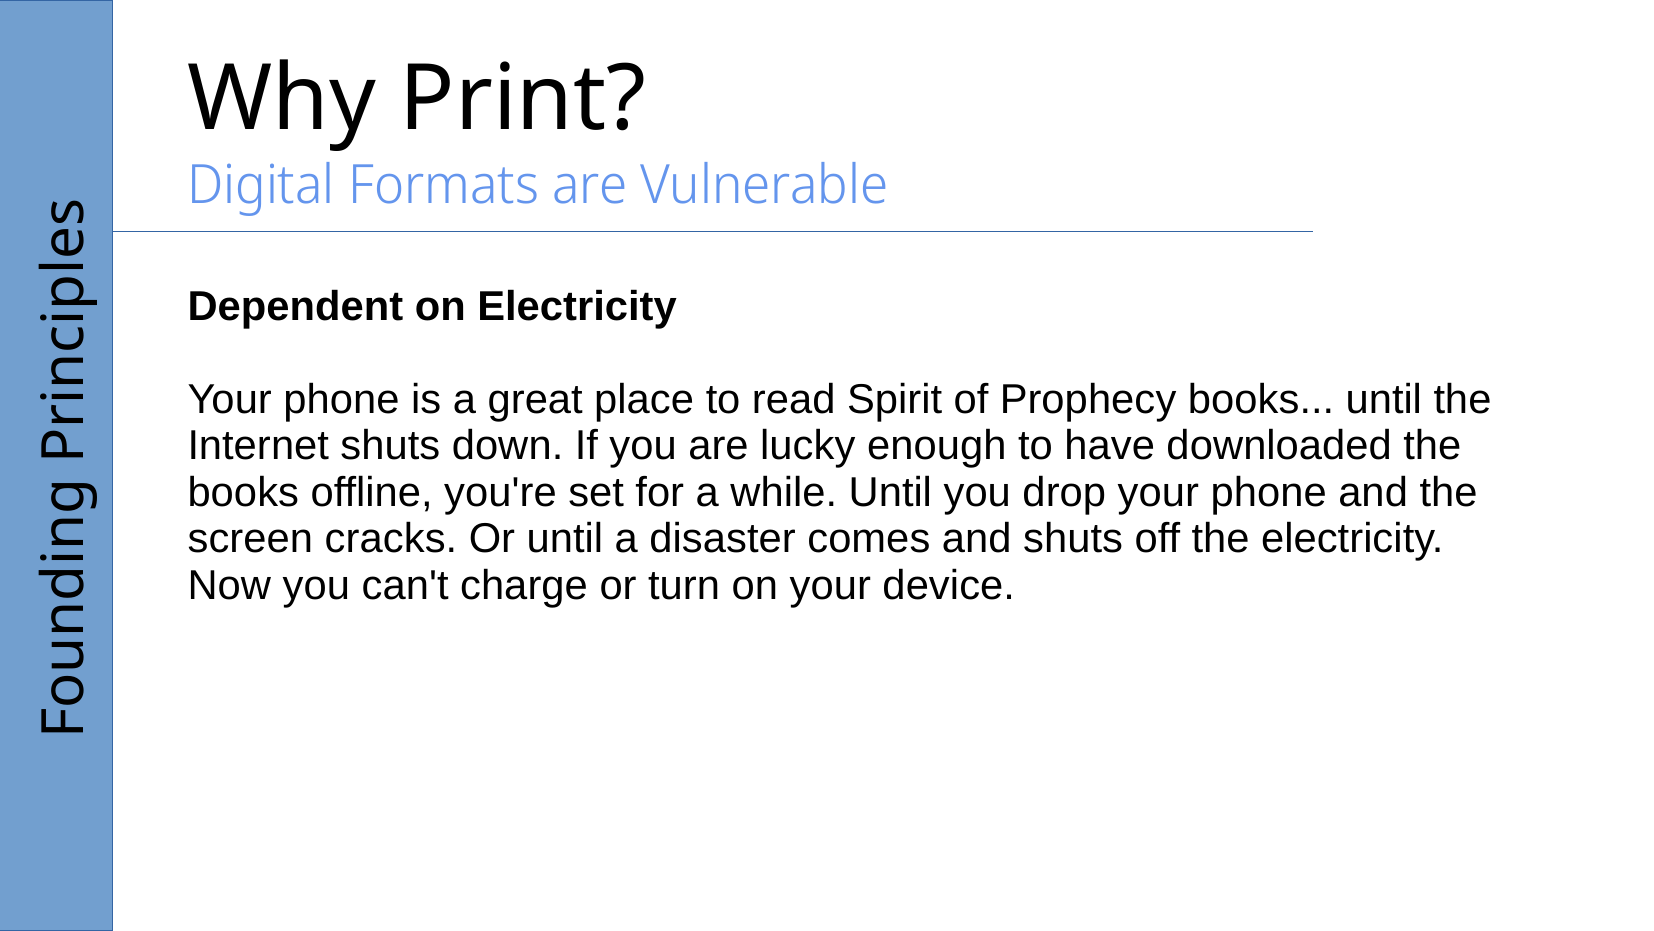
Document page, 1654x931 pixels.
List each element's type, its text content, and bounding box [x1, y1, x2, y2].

text_box Founding Principles [13, 37, 105, 901]
subtitle Dependent on Electricity Your phone is a great place to read Spirit of Prophecy books... until the Internet shuts down. If you are lucky enough to have downloaded the books offline, you're set for a while. Until you drop your phone and the screen cracks. Or until a disaster comes and shuts off the electricity. Now you can't charge or turn on your device. [187, 282, 1538, 887]
title Why Print? [187, 33, 1571, 125]
text_box [0, 0, 113, 931]
title Digital Formats are Vulnerable [187, 125, 1571, 239]
